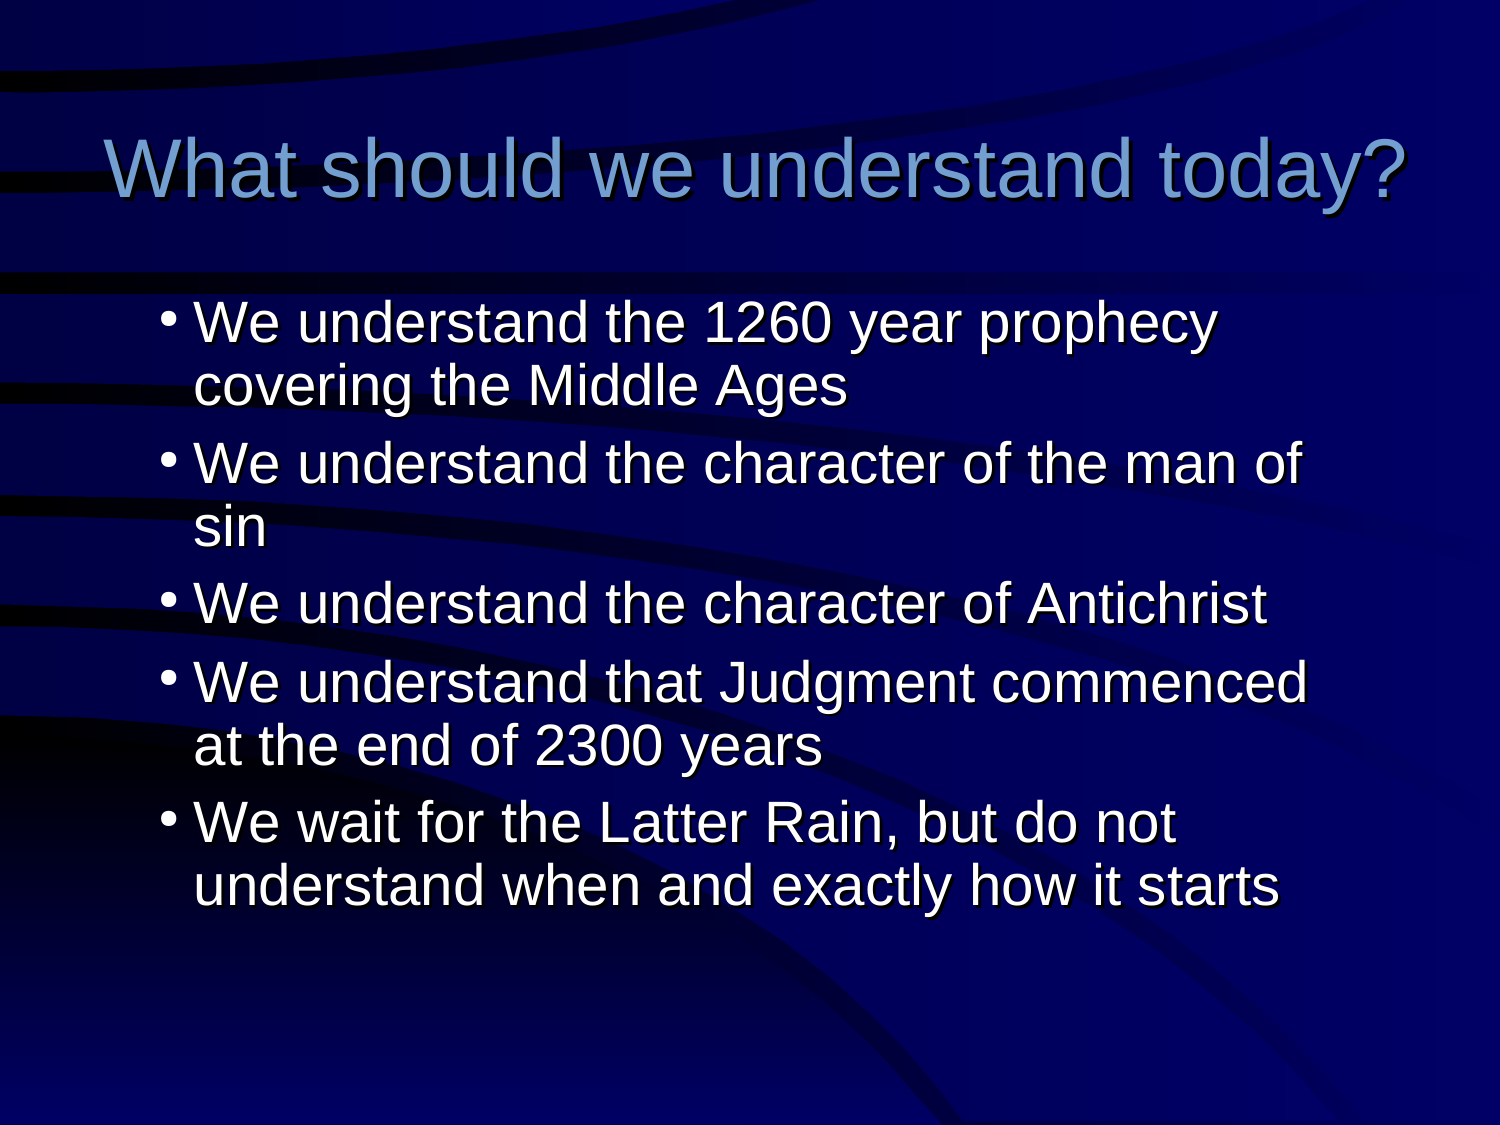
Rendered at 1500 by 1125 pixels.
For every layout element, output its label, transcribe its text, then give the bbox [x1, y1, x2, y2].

text_box What should we understand today? [51, 107, 1462, 243]
text_box We understand the 1260 year prophecy covering the Middle Ages We understand the character of the man of sin We understand the character of Antichrist We understand that Judgment commenced at the end of 2300 years We wait for the Latter Rain, but do not understand when and exactly how it starts [143, 284, 1374, 933]
